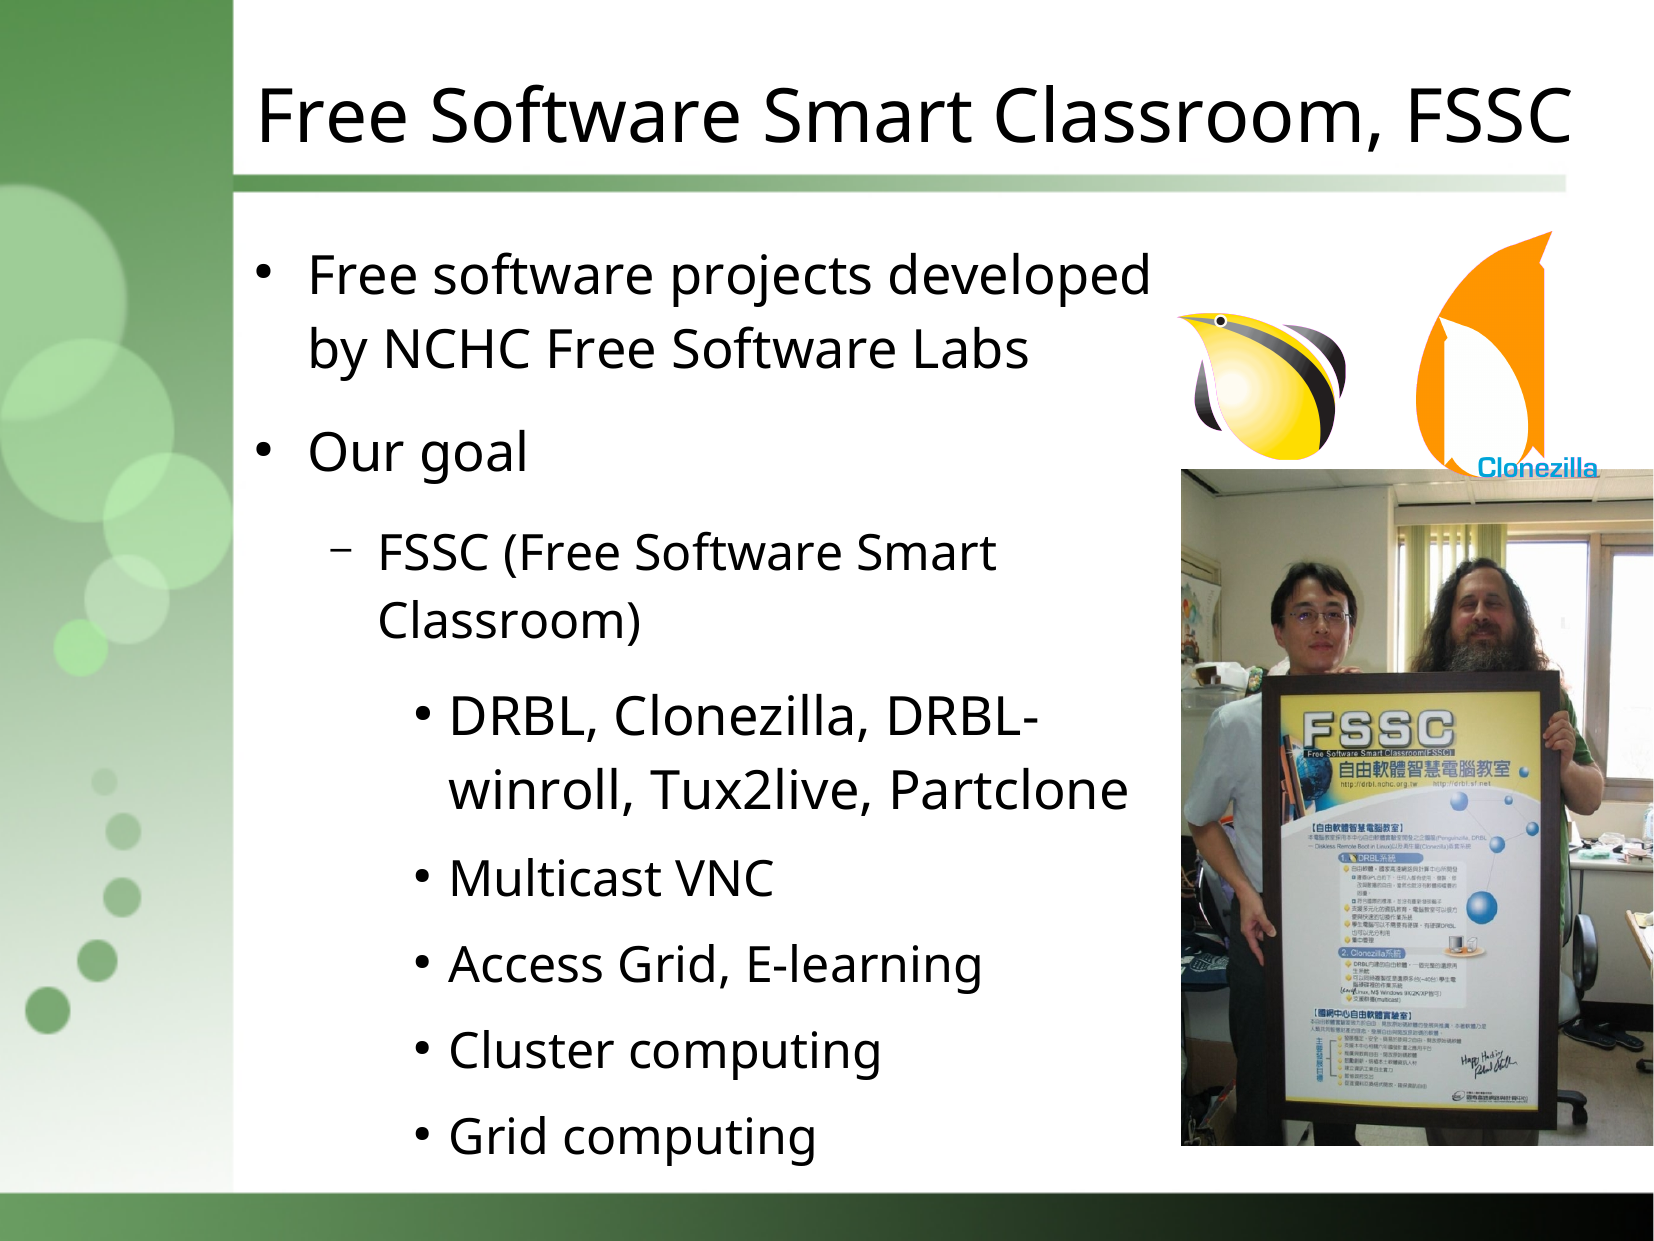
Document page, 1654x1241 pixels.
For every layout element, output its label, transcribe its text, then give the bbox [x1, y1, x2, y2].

picture [0, 0, 1654, 1241]
list Free software projects developed by NCHC Free Software Labs Our goal FSSC (Free Software Smart Classroom) DRBL, Clonezilla, DRBL-winroll, Tux2live, Partclone Multicast VNC Access Grid, E-learning Cluster computing Grid computing [236, 236, 1182, 1152]
title Free Software Smart Classroom, FSSC [236, 49, 1595, 178]
